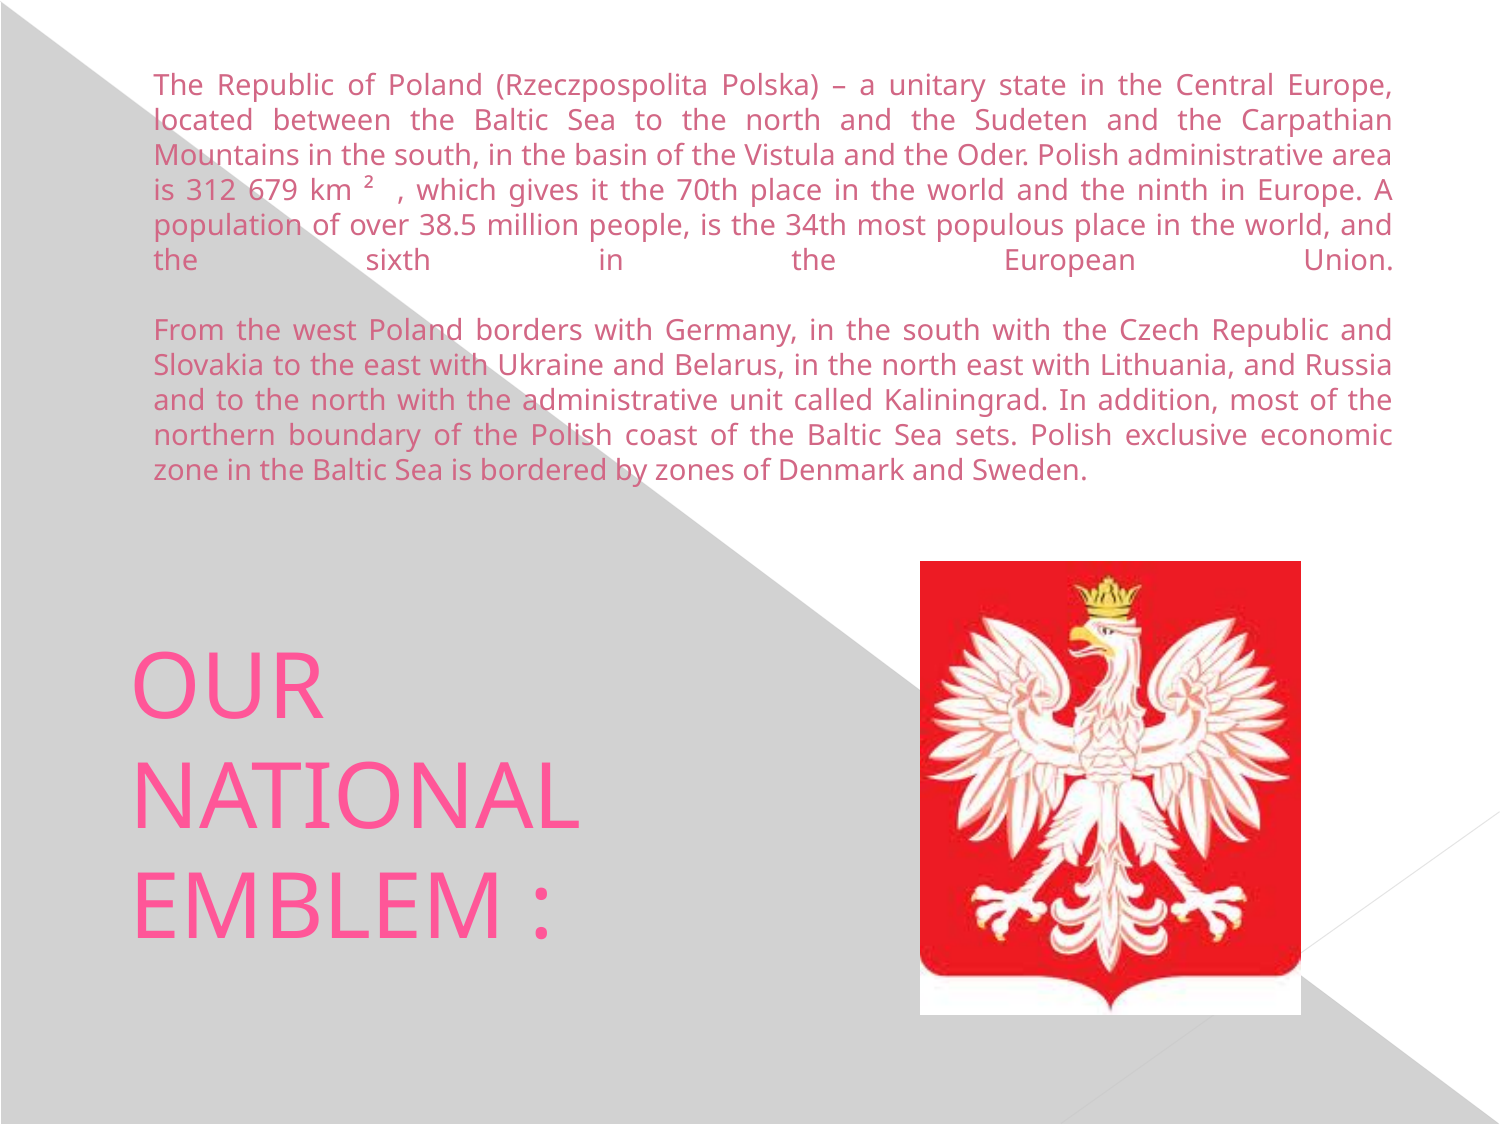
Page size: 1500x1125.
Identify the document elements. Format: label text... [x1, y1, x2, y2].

title The Republic of Poland (Rzeczpospolita Polska) – a unitary state in the Central Europe, located between the Baltic Sea to the north and the Sudeten and the Carpathian Mountains in the south, in the basin of the Vistula and the Oder. Polish administrative area is 312 679 km ² , which gives it the 70th place in the world and the ninth in Europe. A population of over 38.5 million people, is the 34th most populous place in the world, and the sixth in the European Union. From the west Poland borders with Germany, in the south with the Czech Republic and Slovakia to the east with Ukraine and Belarus, in the north east with Lithuania, and Russia and to the north with the administrative unit called Kaliningrad. In addition, most of the northern boundary of the Polish coast of the Baltic Sea sets. Polish exclusive economic zone in the Baltic Sea is bordered by zones of Denmark and Sweden. [59, 59, 1409, 562]
text_box OUR NATIONAL EMBLEM : [115, 620, 598, 965]
picture [920, 561, 1301, 1015]
